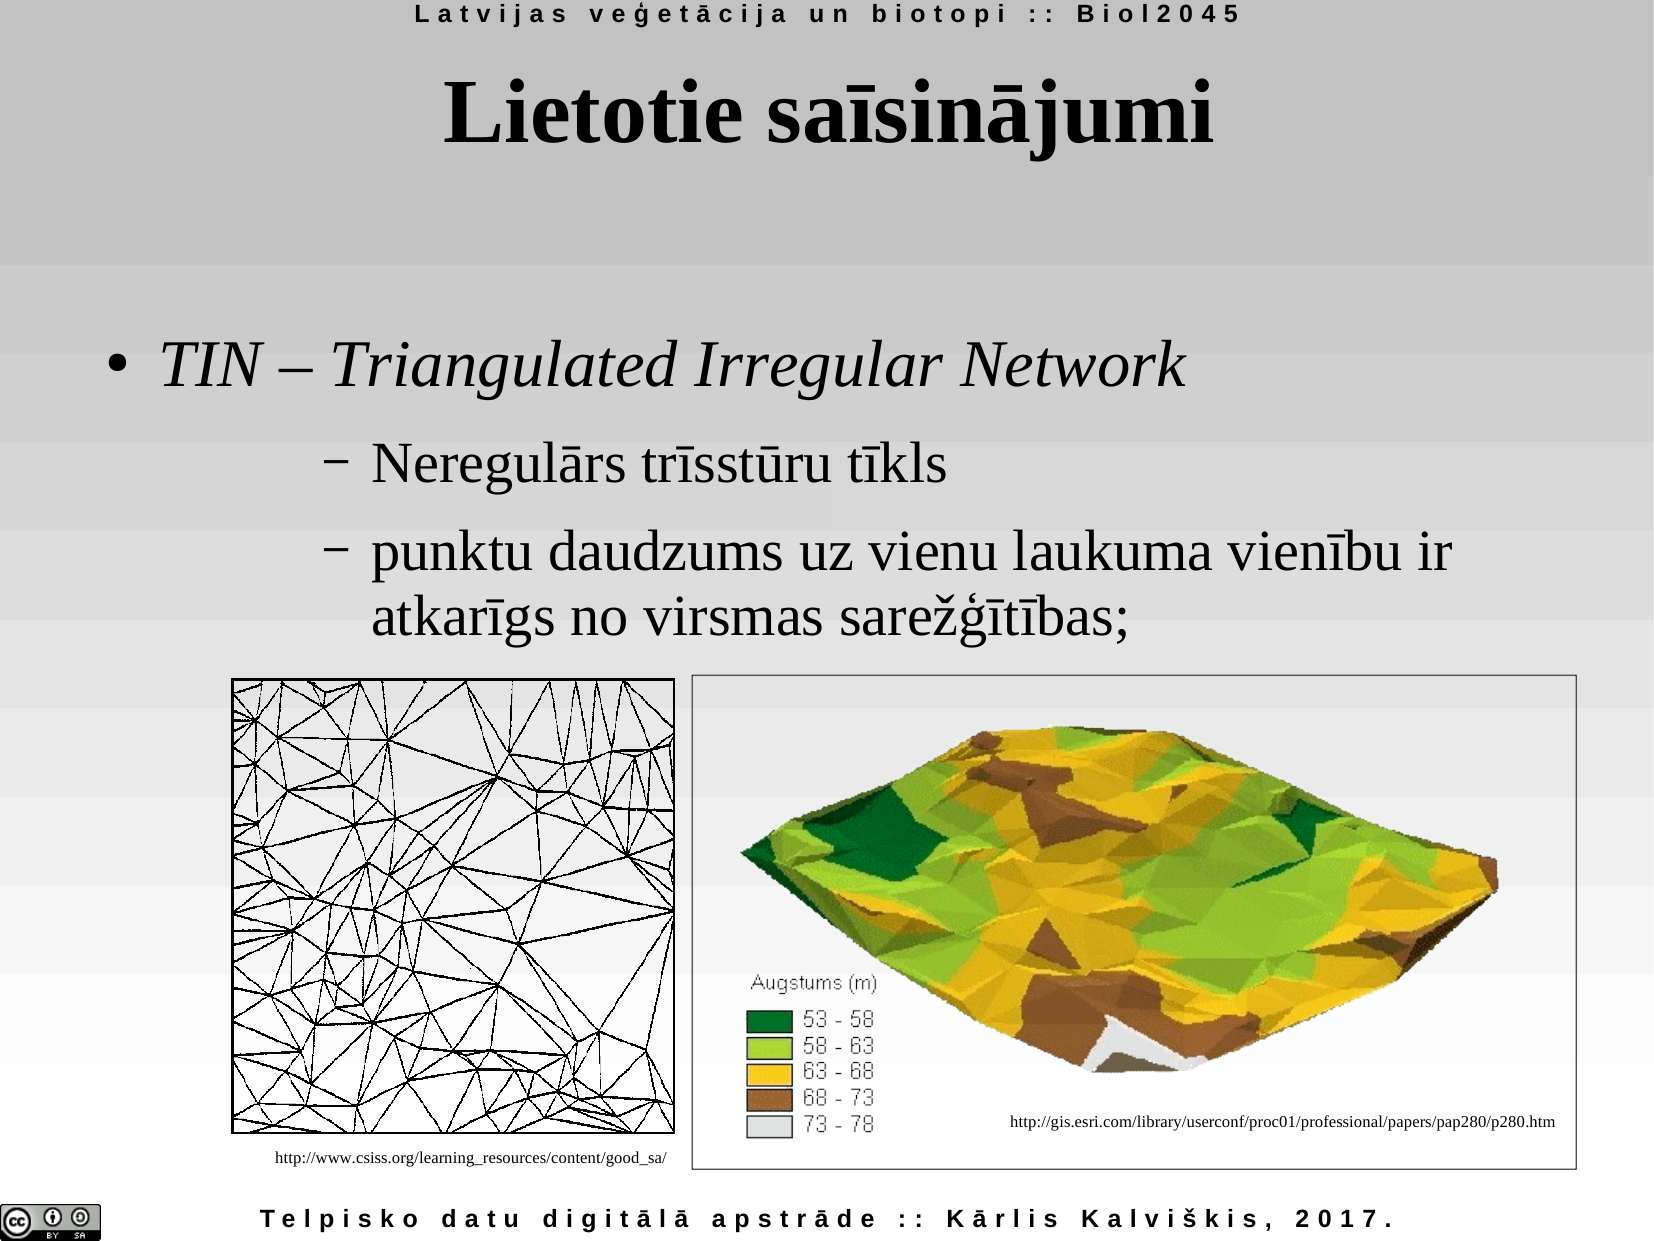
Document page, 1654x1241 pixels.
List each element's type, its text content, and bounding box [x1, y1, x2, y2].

title Lietotie saīsinājumi [34, 61, 1626, 296]
text_box http://www.csiss.org/learning_resources/content/good_sa/ [260, 1140, 682, 1175]
picture [0, 0, 1654, 1241]
list TIN – Triangulated Irregular Network Neregulārs trīsstūru tīkls punktu daudzums uz vienu laukuma vienību ir atkarīgs no virsmas sarežģītības; [87, 327, 1602, 1172]
text_box http://gis.esri.com/library/userconf/proc01/professional/papers/pap280/p280.htm [995, 1104, 1572, 1139]
